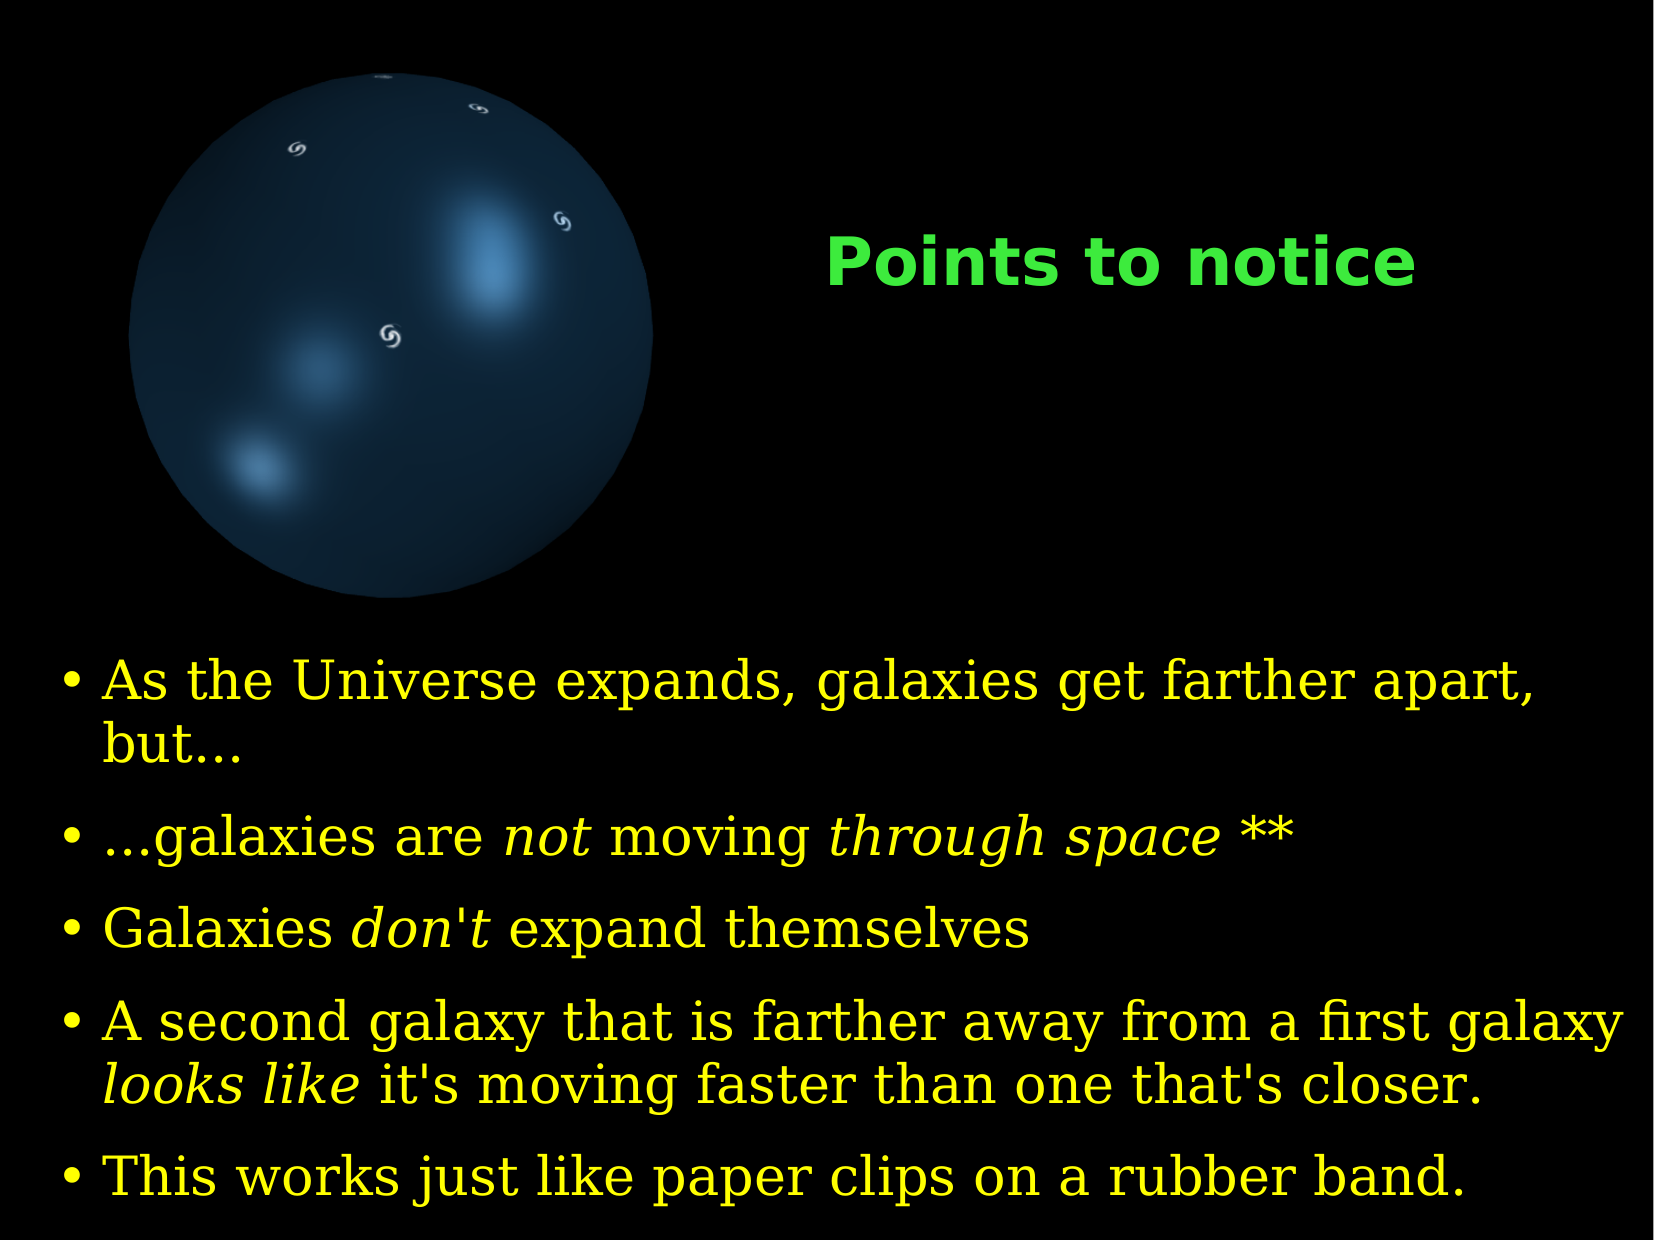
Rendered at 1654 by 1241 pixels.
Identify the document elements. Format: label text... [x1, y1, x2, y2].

text_box • As the Universe expands, galaxies get farther apart, but... • ...galaxies are not moving through space ** • Galaxies don't expand themselves • A second galaxy that is farther away from a first galaxy looks like it's moving faster than one that's closer. • This works just like paper clips on a rubber band. [56, 649, 1632, 1209]
picture [37, 51, 746, 619]
text_box Points to notice [824, 223, 1419, 302]
